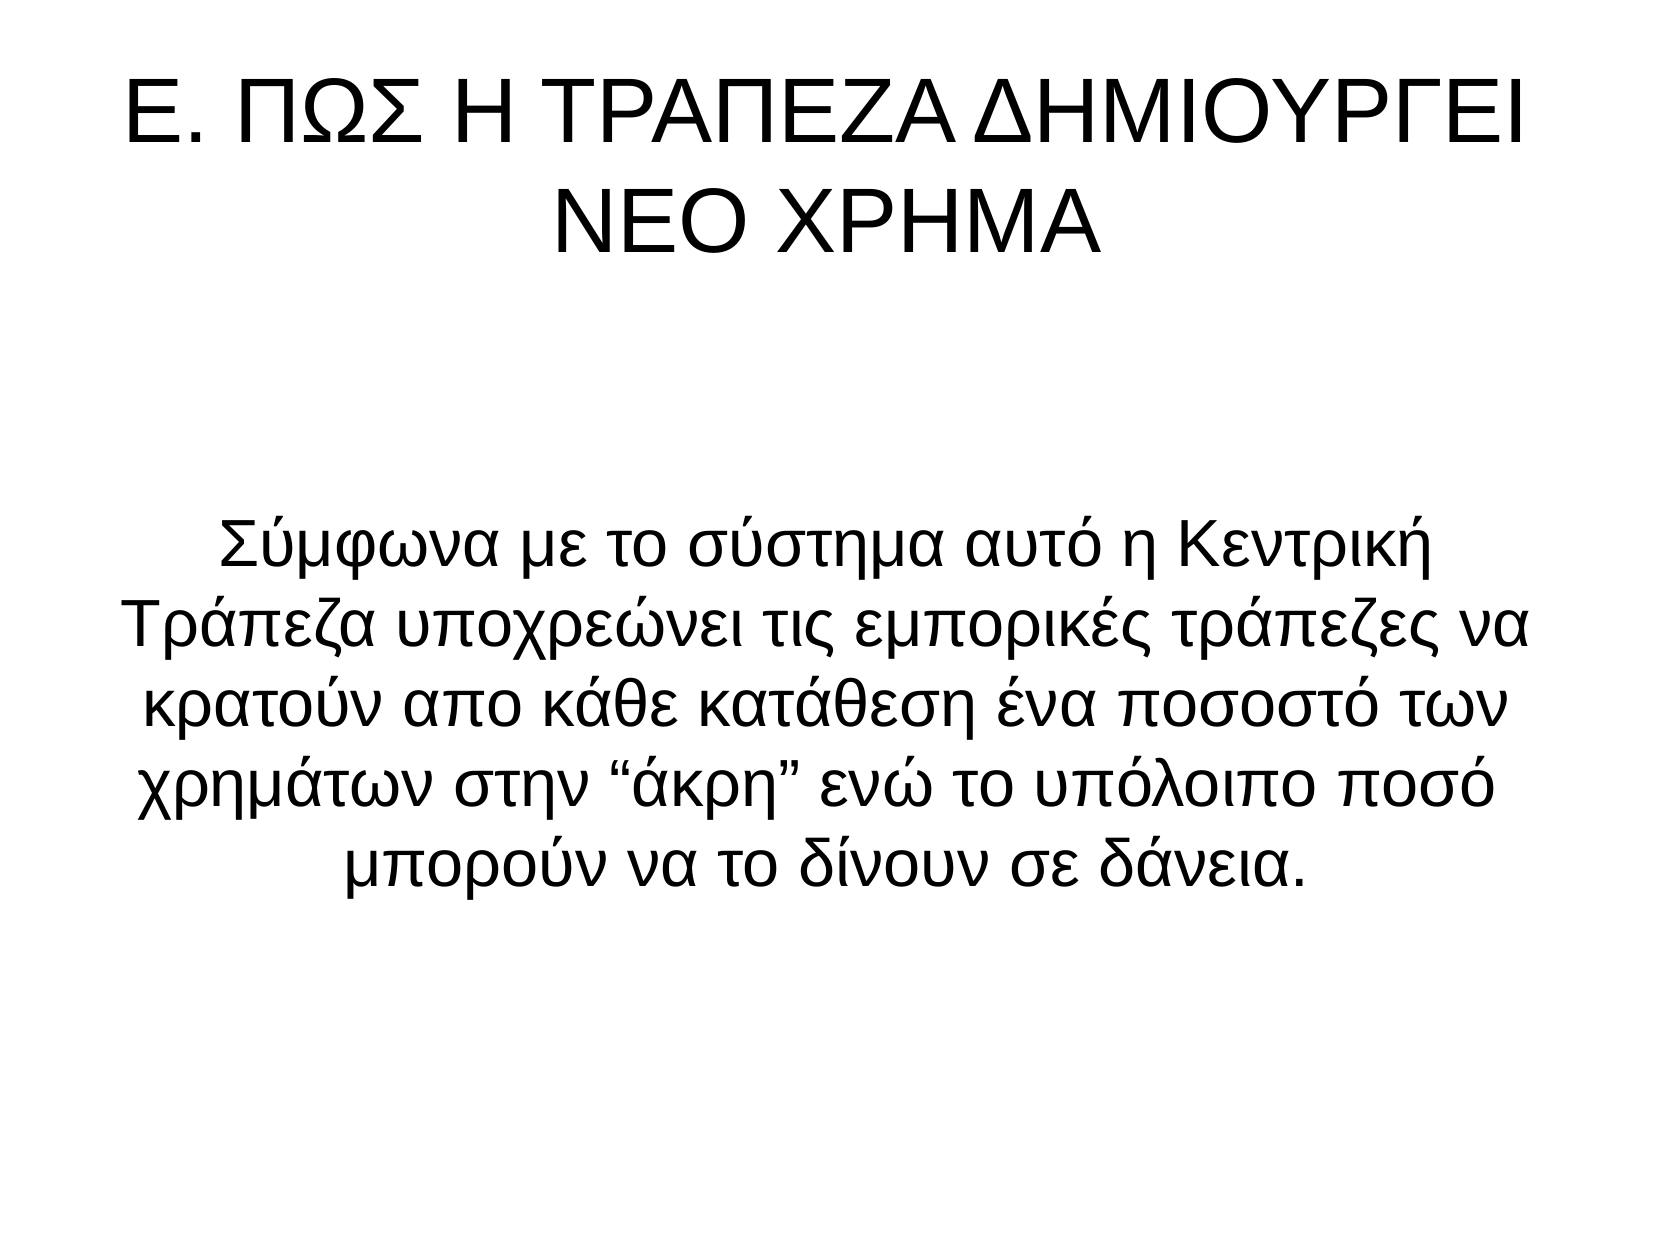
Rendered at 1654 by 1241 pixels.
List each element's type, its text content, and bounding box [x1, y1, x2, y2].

title Ε. ΠΩΣ Η ΤΡΑΠΕΖΑ ΔΗΜΙΟΥΡΓΕΙ ΝΕΟ ΧΡΗΜΑ [82, 50, 1571, 256]
subtitle Σύμφωνα με το σύστημα αυτό η Κεντρική Τράπεζα υποχρεώνει τις εμπορικές τράπεζες να κρατούν απο κάθε κατάθεση ένα ποσοστό των χρημάτων στην “άκρη” ενώ το υπόλοιπο ποσό μπορούν να το δίνουν σε δάνεια. [82, 497, 1571, 902]
